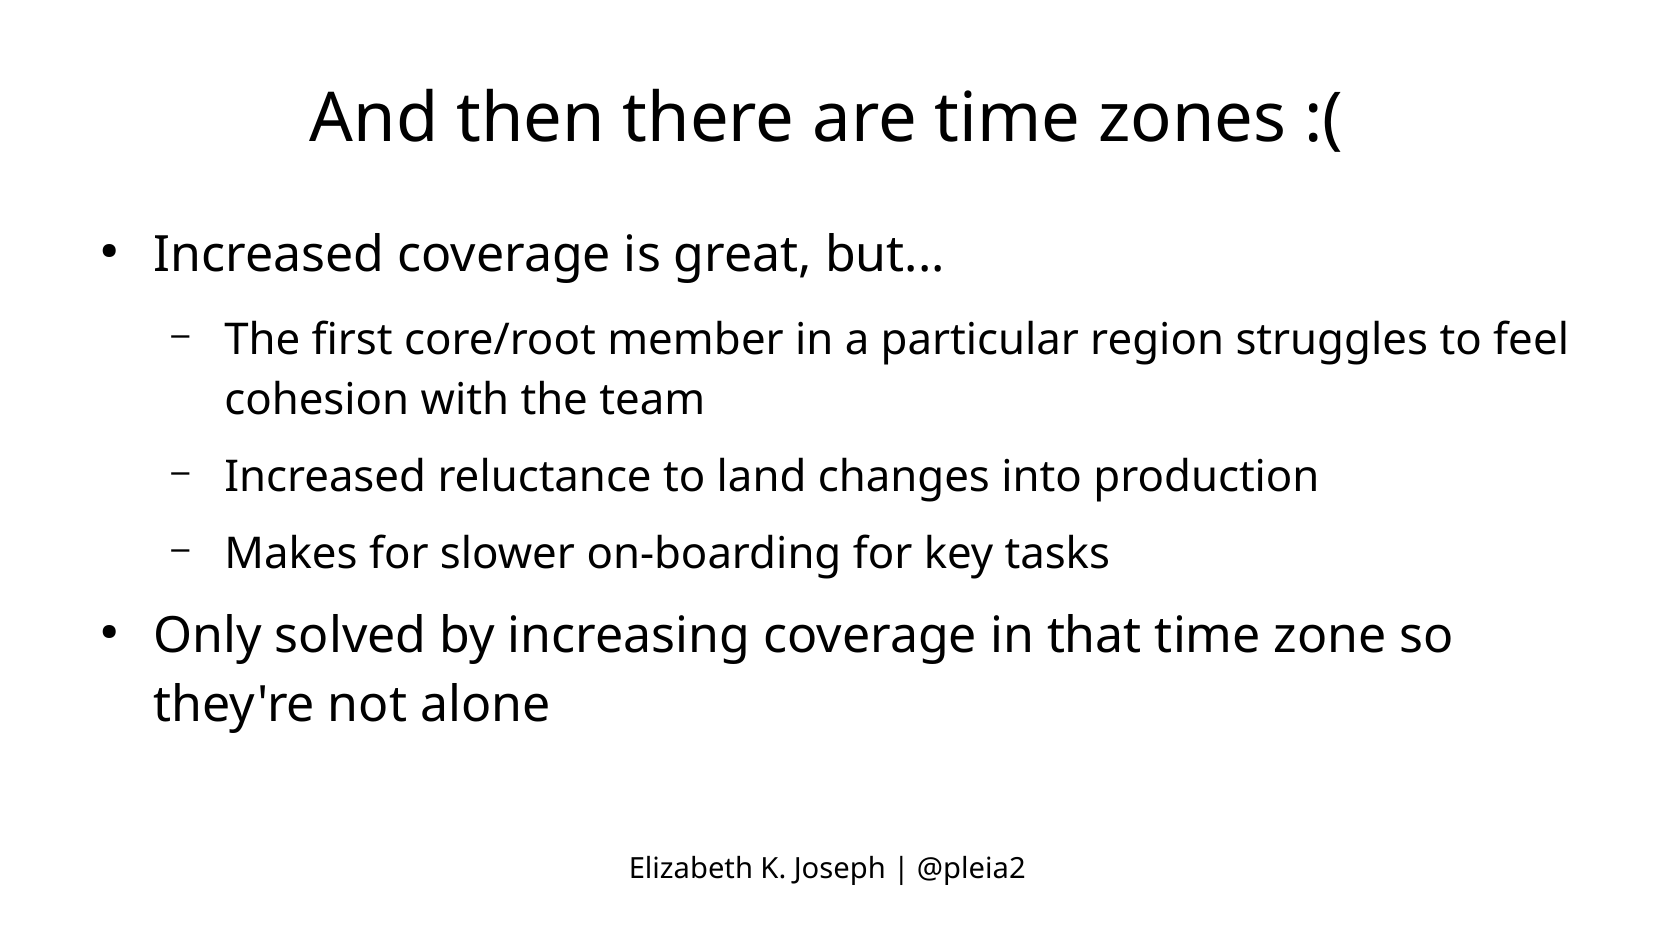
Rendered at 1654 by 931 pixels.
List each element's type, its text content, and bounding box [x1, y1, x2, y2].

list Increased coverage is great, but... The first core/root member in a particular region struggles to feel cohesion with the team Increased reluctance to land changes into production Makes for slower on-boarding for key tasks Only solved by increasing coverage in that time zone so they're not alone [82, 217, 1571, 758]
title And then there are time zones :( [82, 37, 1571, 193]
